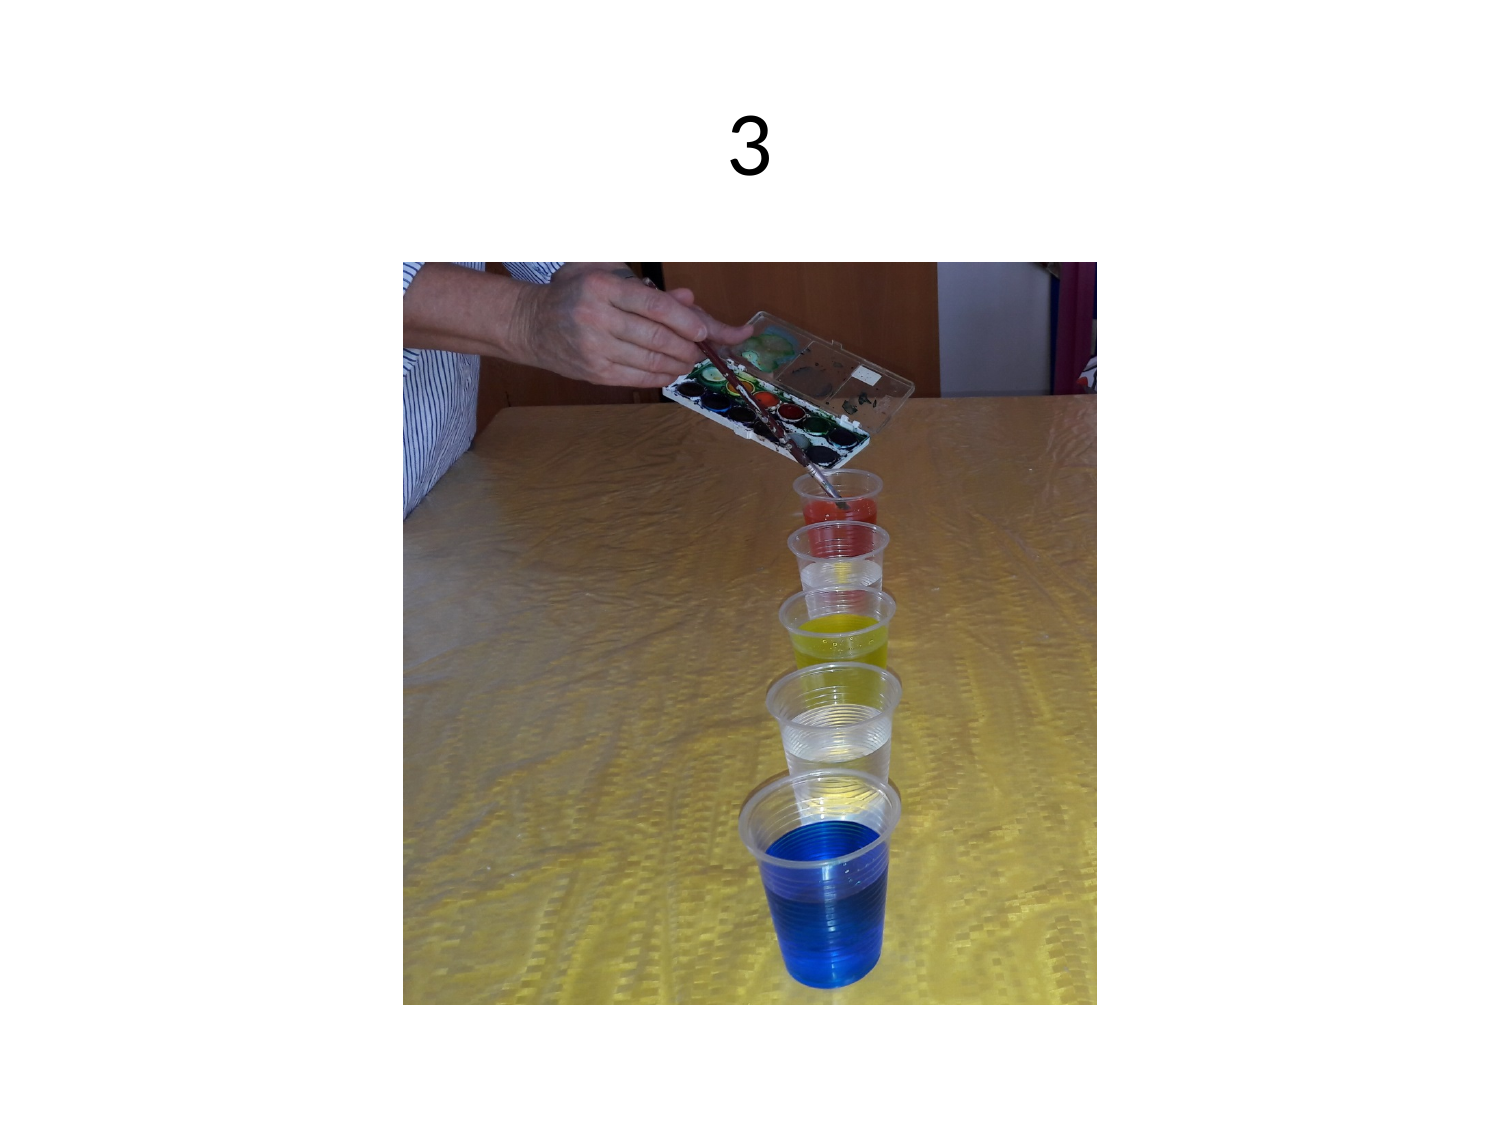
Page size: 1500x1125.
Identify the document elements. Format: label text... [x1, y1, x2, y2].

picture [403, 262, 1097, 1005]
title 3 [75, 45, 1426, 233]
